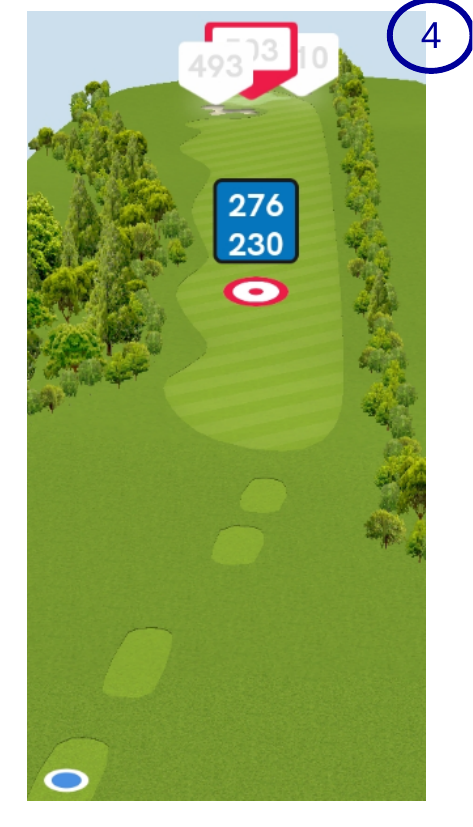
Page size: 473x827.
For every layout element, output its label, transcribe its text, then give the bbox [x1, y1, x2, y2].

text_box 4 [389, 0, 473, 71]
picture [27, 11, 426, 801]
